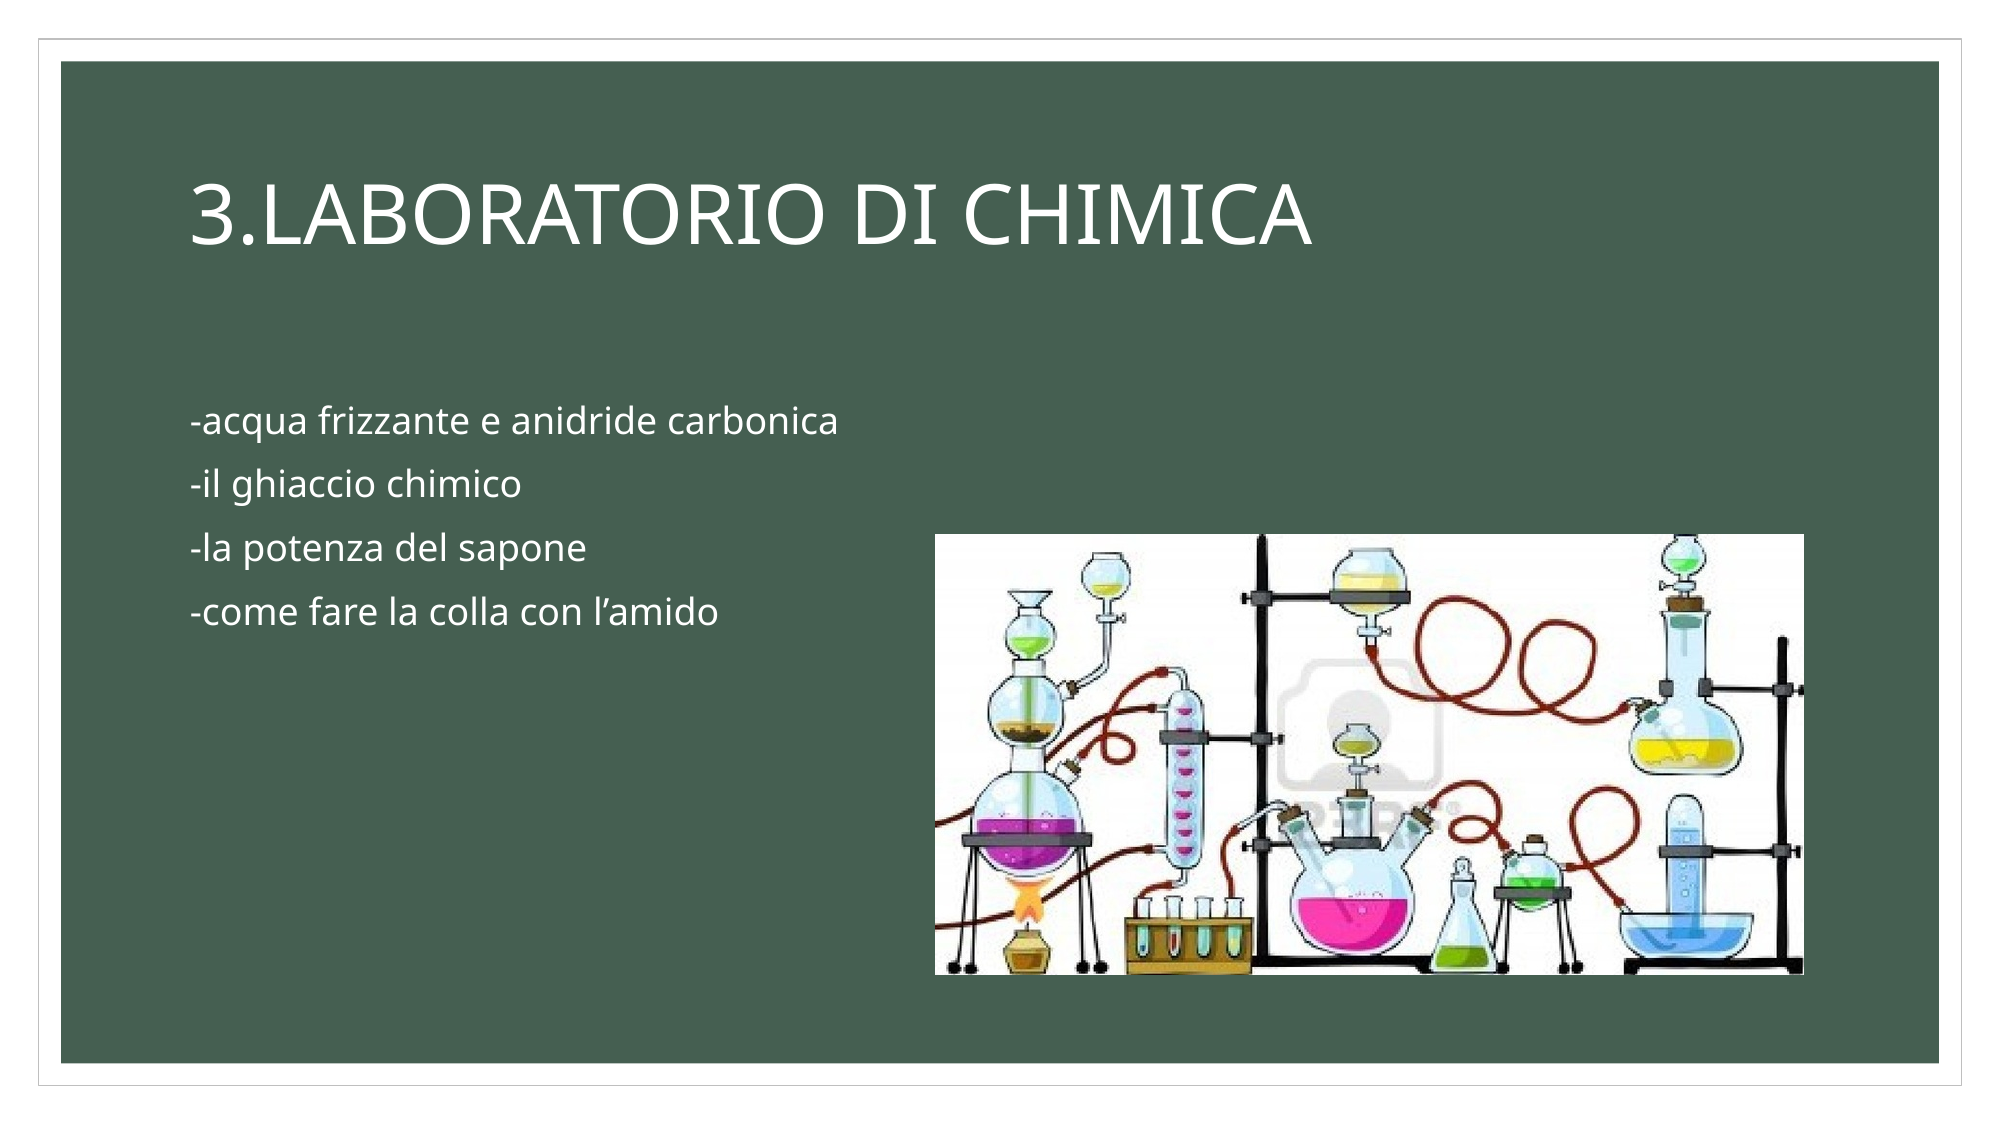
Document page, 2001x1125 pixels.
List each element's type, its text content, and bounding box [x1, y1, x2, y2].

picture [935, 534, 1804, 975]
title 3.LABORATORIO DI CHIMICA [174, 105, 1825, 331]
list -acqua frizzante e anidride carbonica -il ghiaccio chimico -la potenza del sapone -come fare la colla con l’amido [174, 389, 955, 1005]
